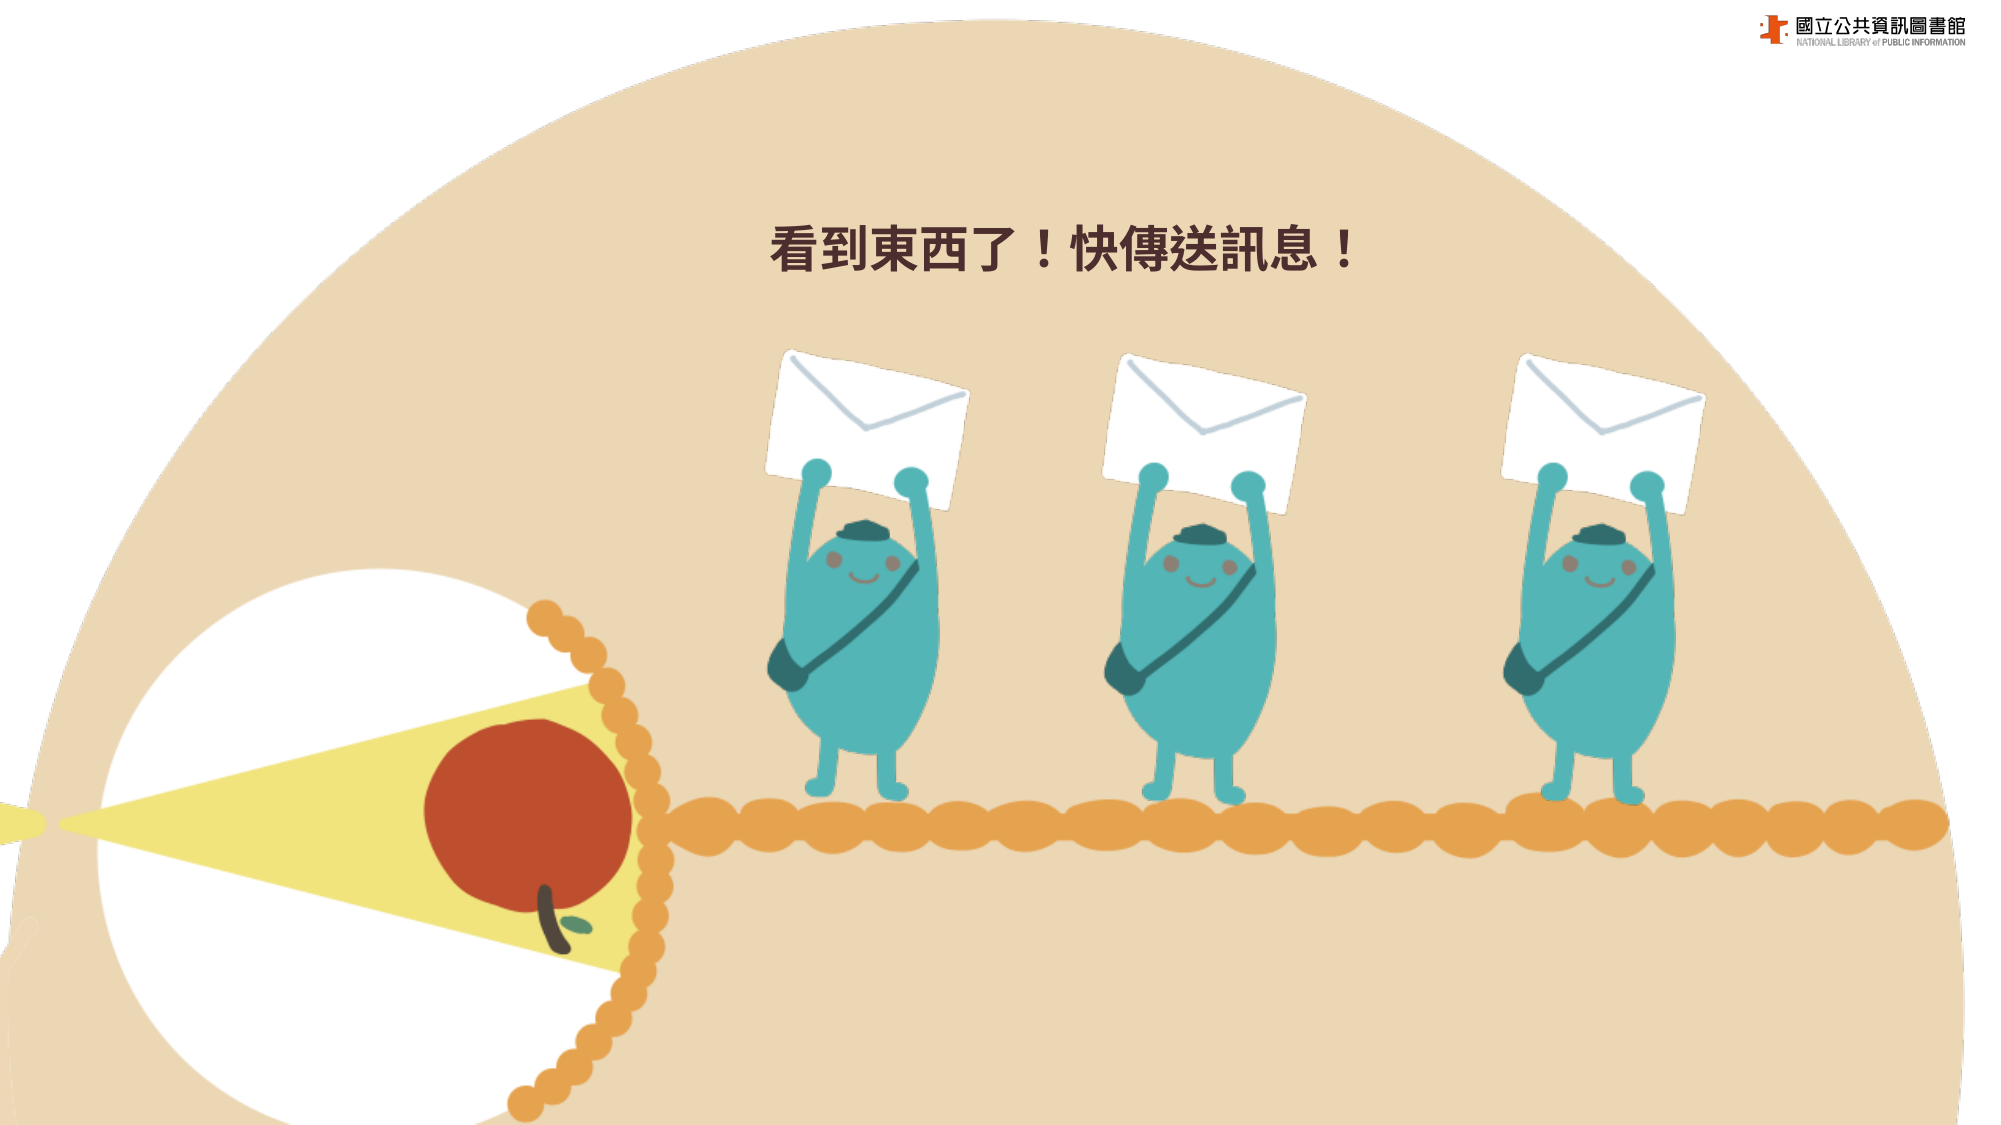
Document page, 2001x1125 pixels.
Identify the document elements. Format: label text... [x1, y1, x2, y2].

text_box 看到東西了！快傳送訊息！ [754, 209, 1417, 286]
picture [0, 0, 2000, 1125]
